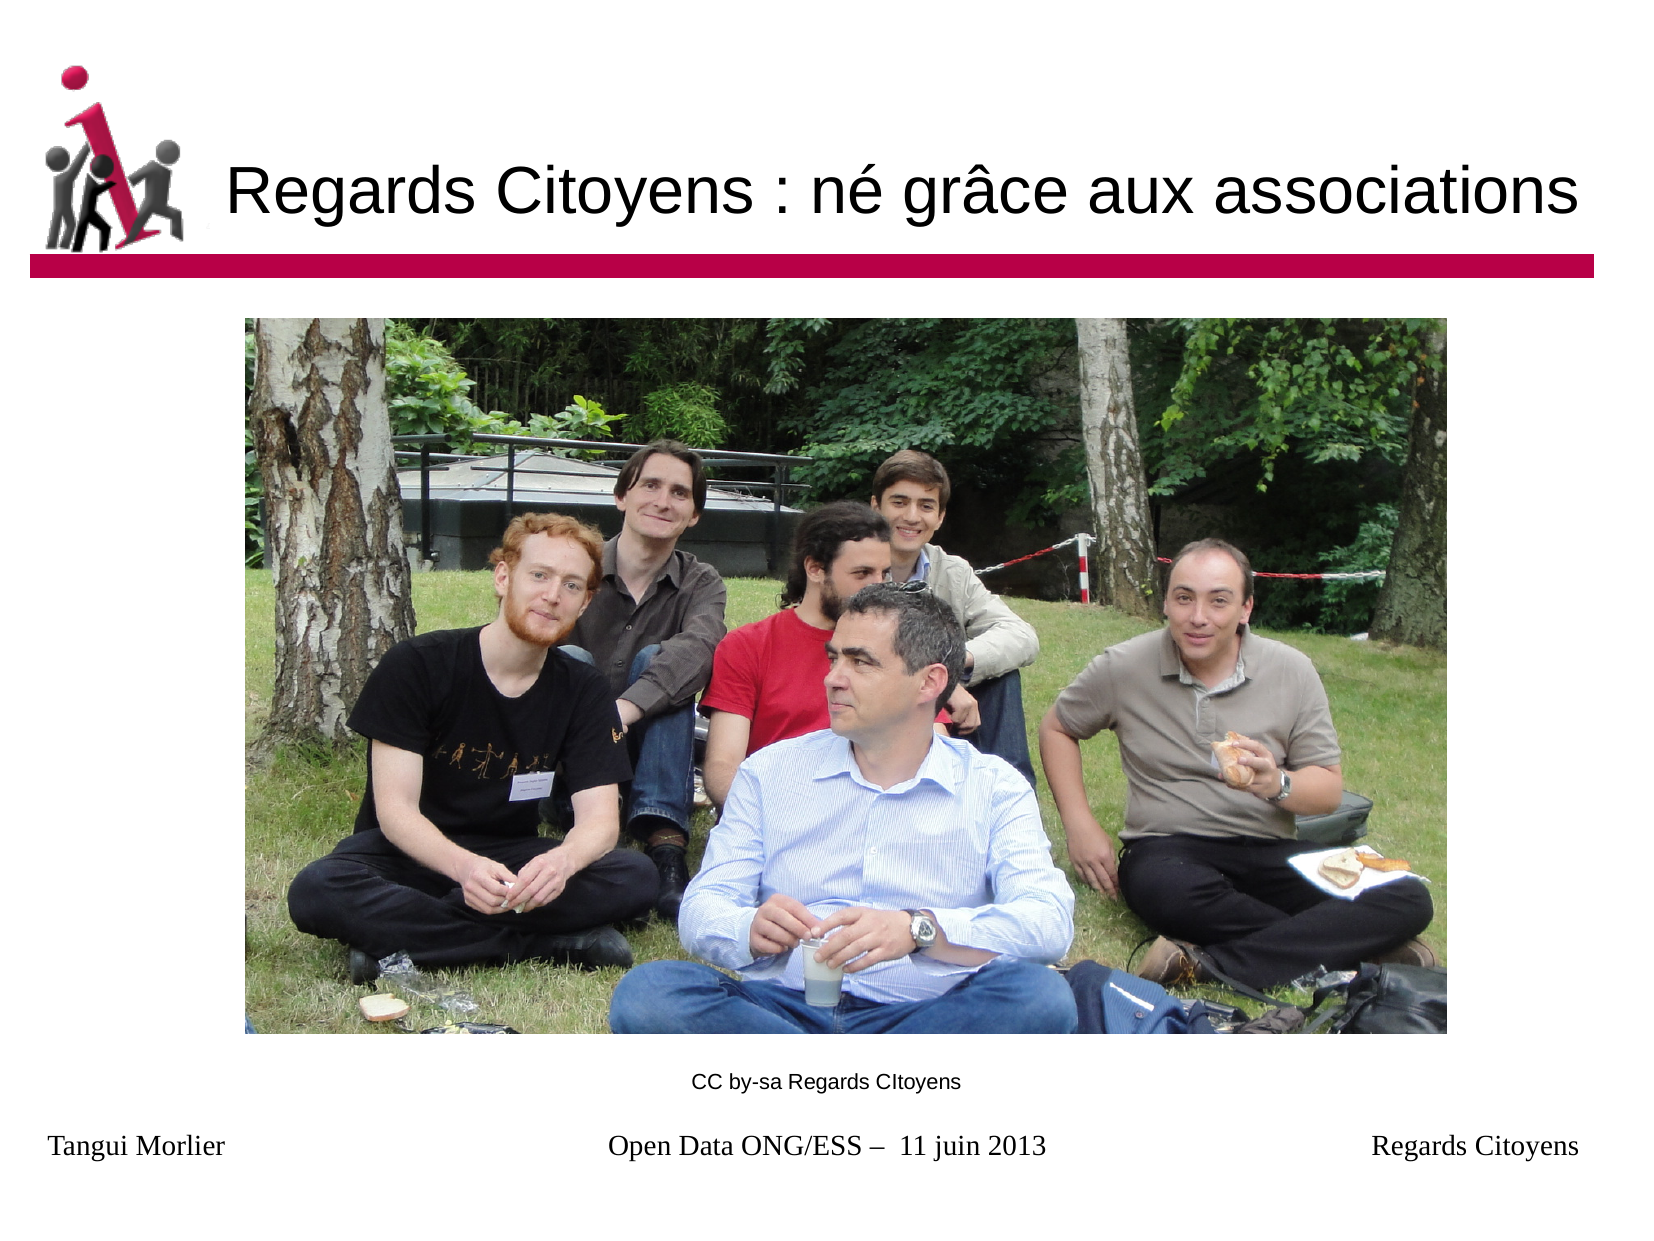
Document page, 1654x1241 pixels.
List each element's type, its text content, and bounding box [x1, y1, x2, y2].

picture [245, 318, 1447, 1034]
title Regards Citoyens : né grâce aux associations [159, 94, 1648, 287]
picture [29, 60, 210, 254]
text_box CC by-sa Regards CItoyens [442, 1062, 1211, 1103]
